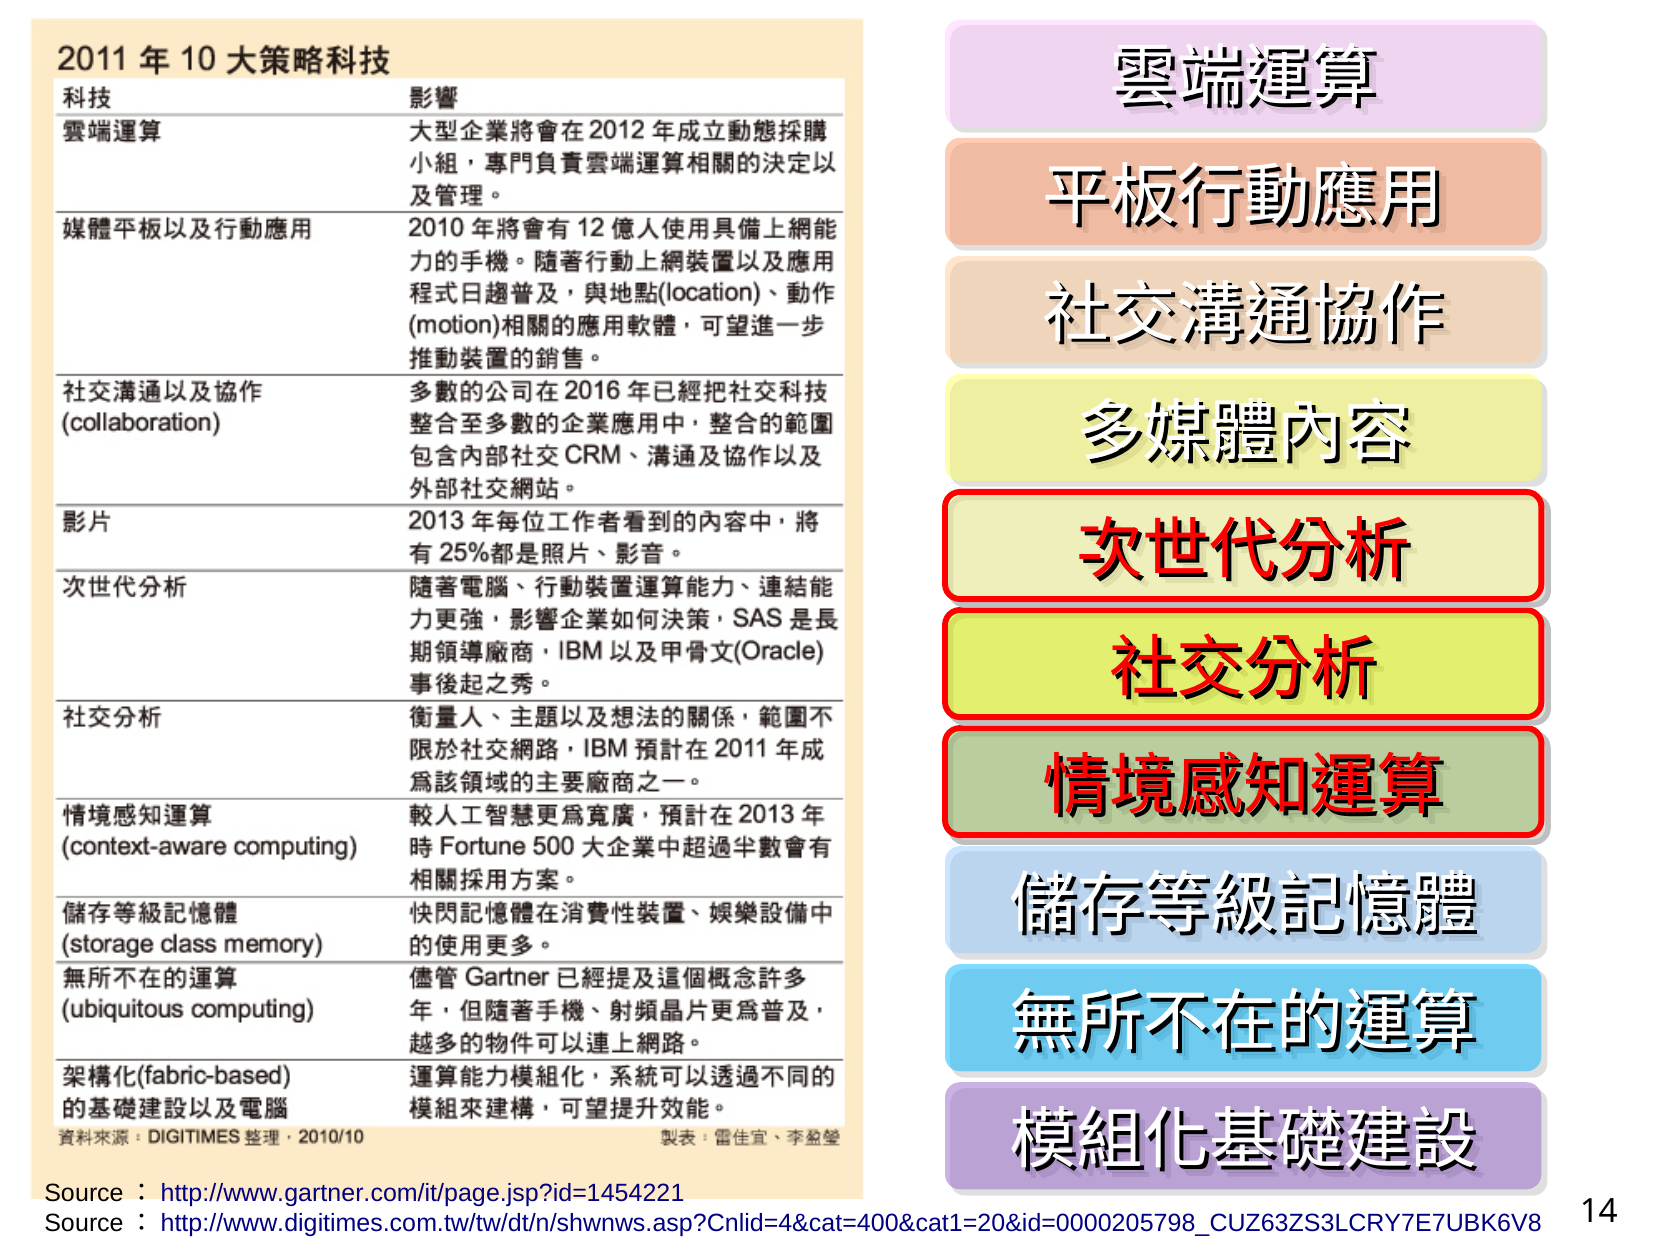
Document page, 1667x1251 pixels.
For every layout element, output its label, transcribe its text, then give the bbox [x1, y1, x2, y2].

text_box 情境感知運算 [945, 728, 1542, 836]
text_box 無所不在的運算 [945, 964, 1542, 1072]
text_box 次世代分析 [945, 491, 1542, 600]
text_box 多媒體內容 [945, 373, 1542, 482]
text_box 儲存等級記憶體 [945, 846, 1542, 954]
text_box 社交分析 [945, 609, 1542, 718]
text_box 雲端運算 [945, 19, 1542, 127]
picture [29, 17, 865, 1169]
text_box Source：http://www.gartner.com/it/page.jsp?id=1454221 Source：http://www.digitimes.com.tw/tw/dt/n/shwnws.asp?Cnlid=4&cat=400&cat1=20&id=0000205798_CUZ63ZS3LCRY7E7UBK6V8 [29, 1169, 1667, 1245]
text_box 模組化基礎建設 [945, 1082, 1542, 1190]
text_box 平板行動應用 [945, 137, 1542, 245]
text_box 社交溝通協作 [945, 255, 1542, 363]
